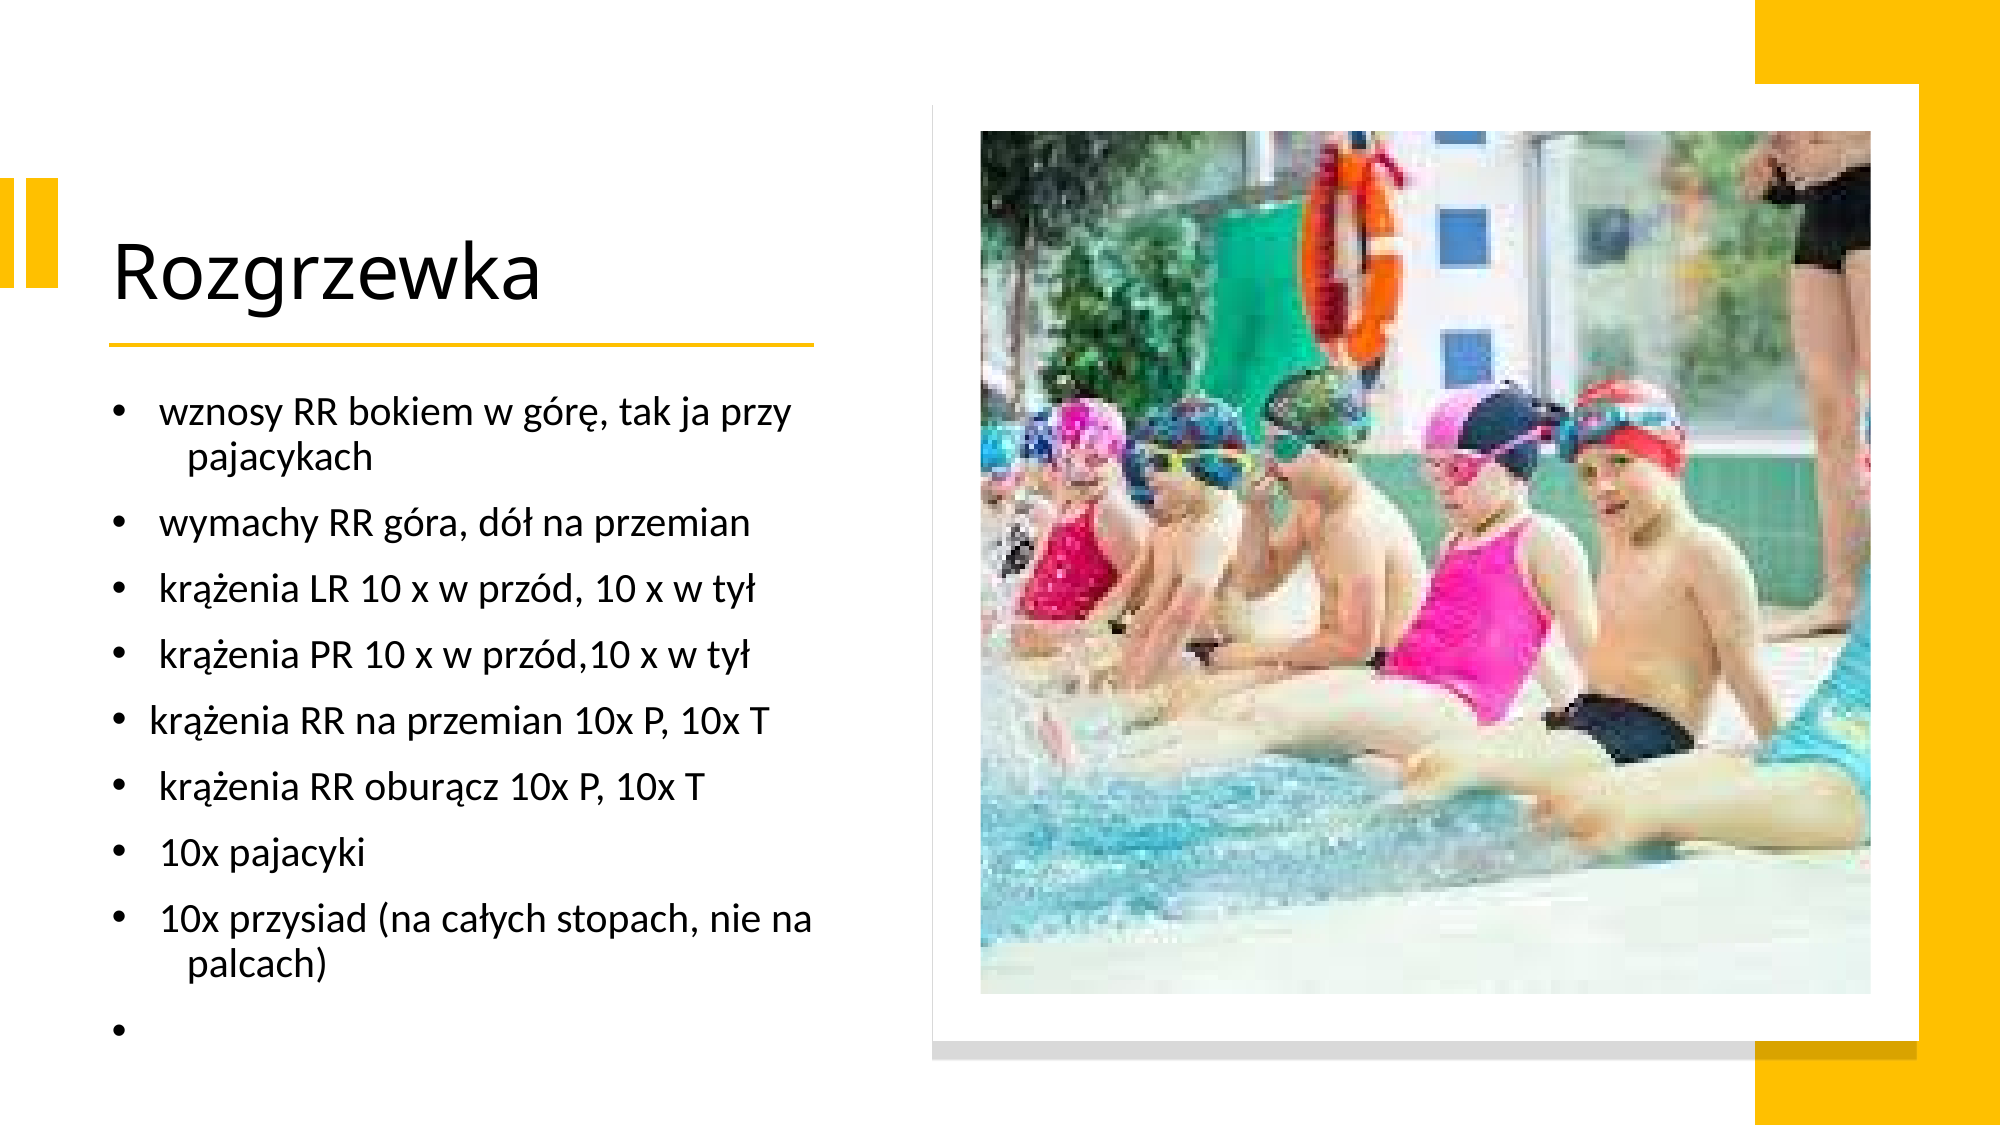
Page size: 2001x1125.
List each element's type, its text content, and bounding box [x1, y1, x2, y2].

title Rozgrzewka [96, 140, 845, 326]
list wznosy RR bokiem w górę, tak ja przy pajacykach wymachy RR góra, dół na przemian krążenia LR 10 x w przód, 10 x w tył krążenia PR 10 x w przód,10 x w tył krążenia RR na przemian 10x P, 10x T krążenia RR oburącz 10x P, 10x T 10x pajacyki 10x przysiad (na całych stopach, nie na palcach) [96, 382, 845, 1036]
picture [980, 131, 1871, 994]
text_box [0, 0, 2000, 1125]
